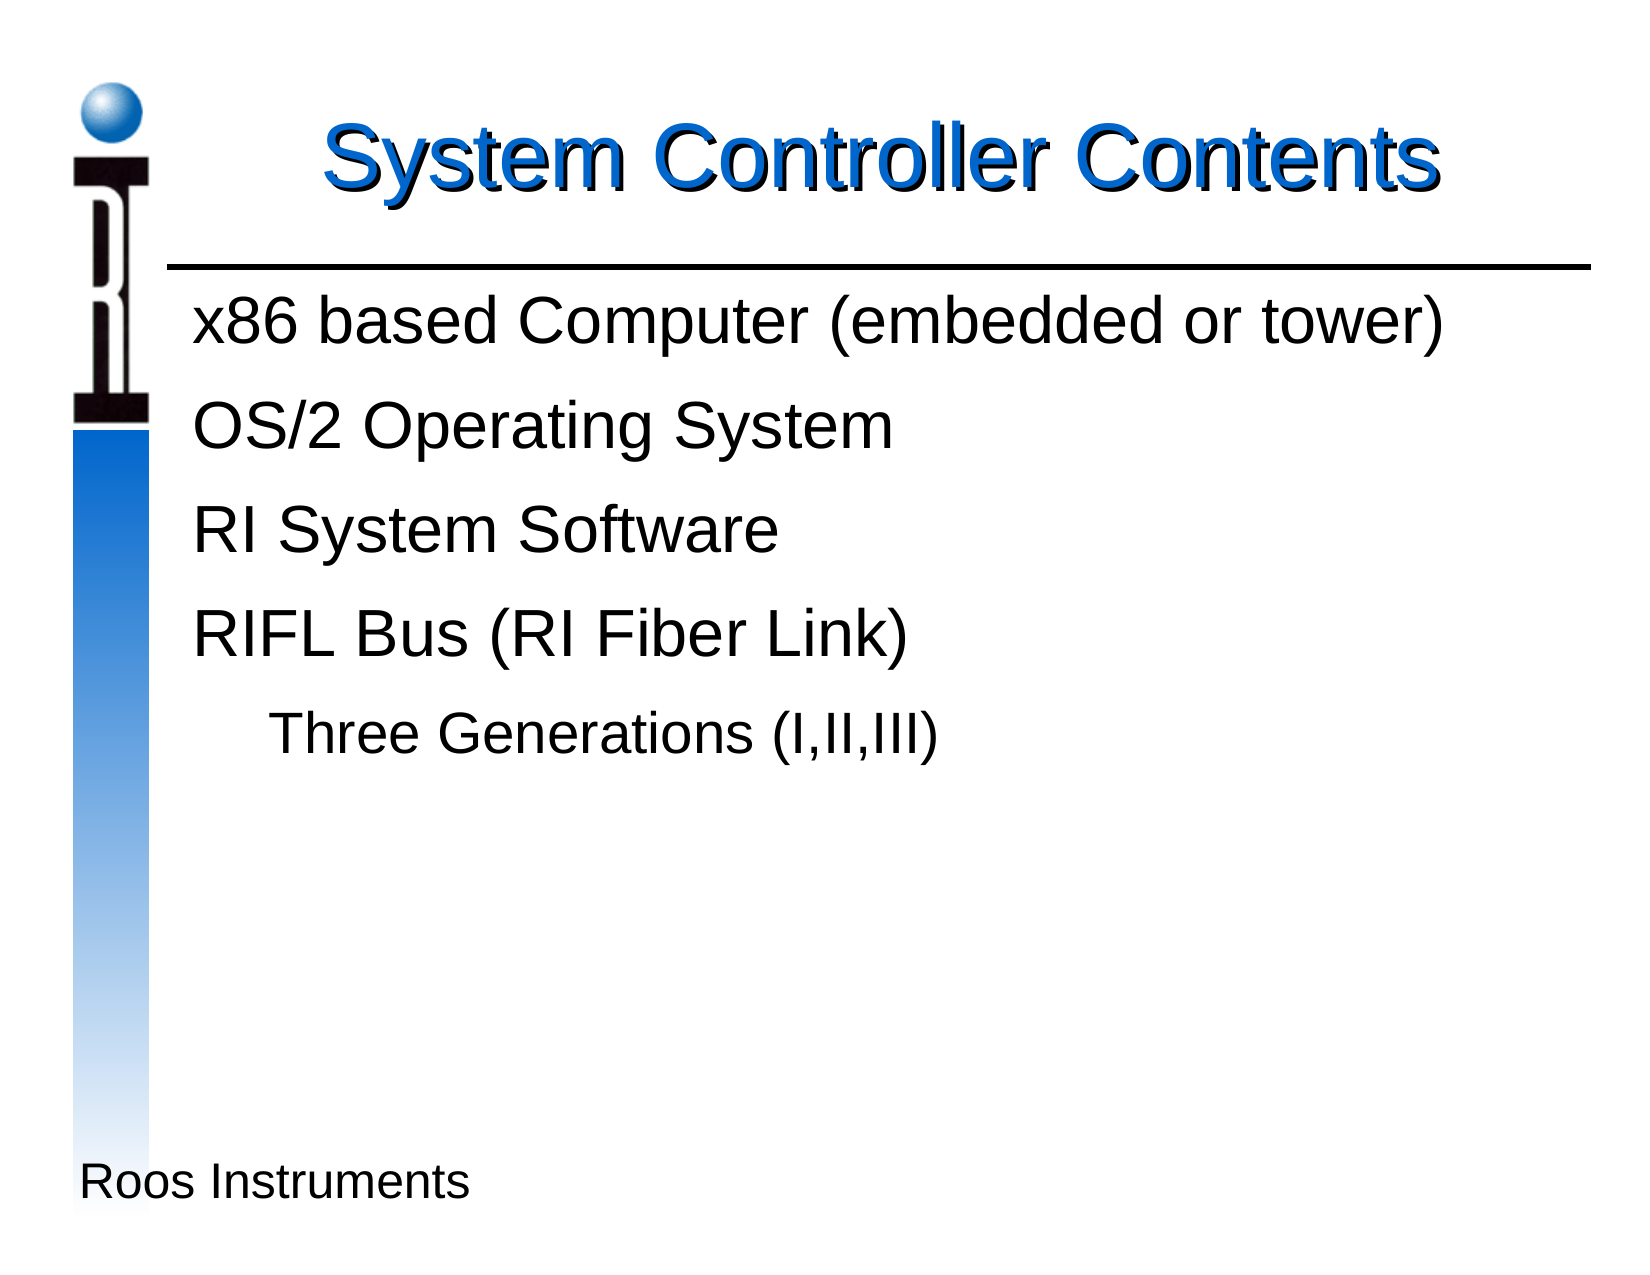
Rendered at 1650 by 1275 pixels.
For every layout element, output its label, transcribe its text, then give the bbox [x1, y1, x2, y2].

title System Controller Contents [171, 66, 1591, 245]
picture [69, 78, 154, 430]
list x86 based Computer (embedded or tower) OS/2 Operating System RI System Software RIFL Bus (RI Fiber Link) Three Generations (I,II,III) [174, 283, 1591, 1079]
